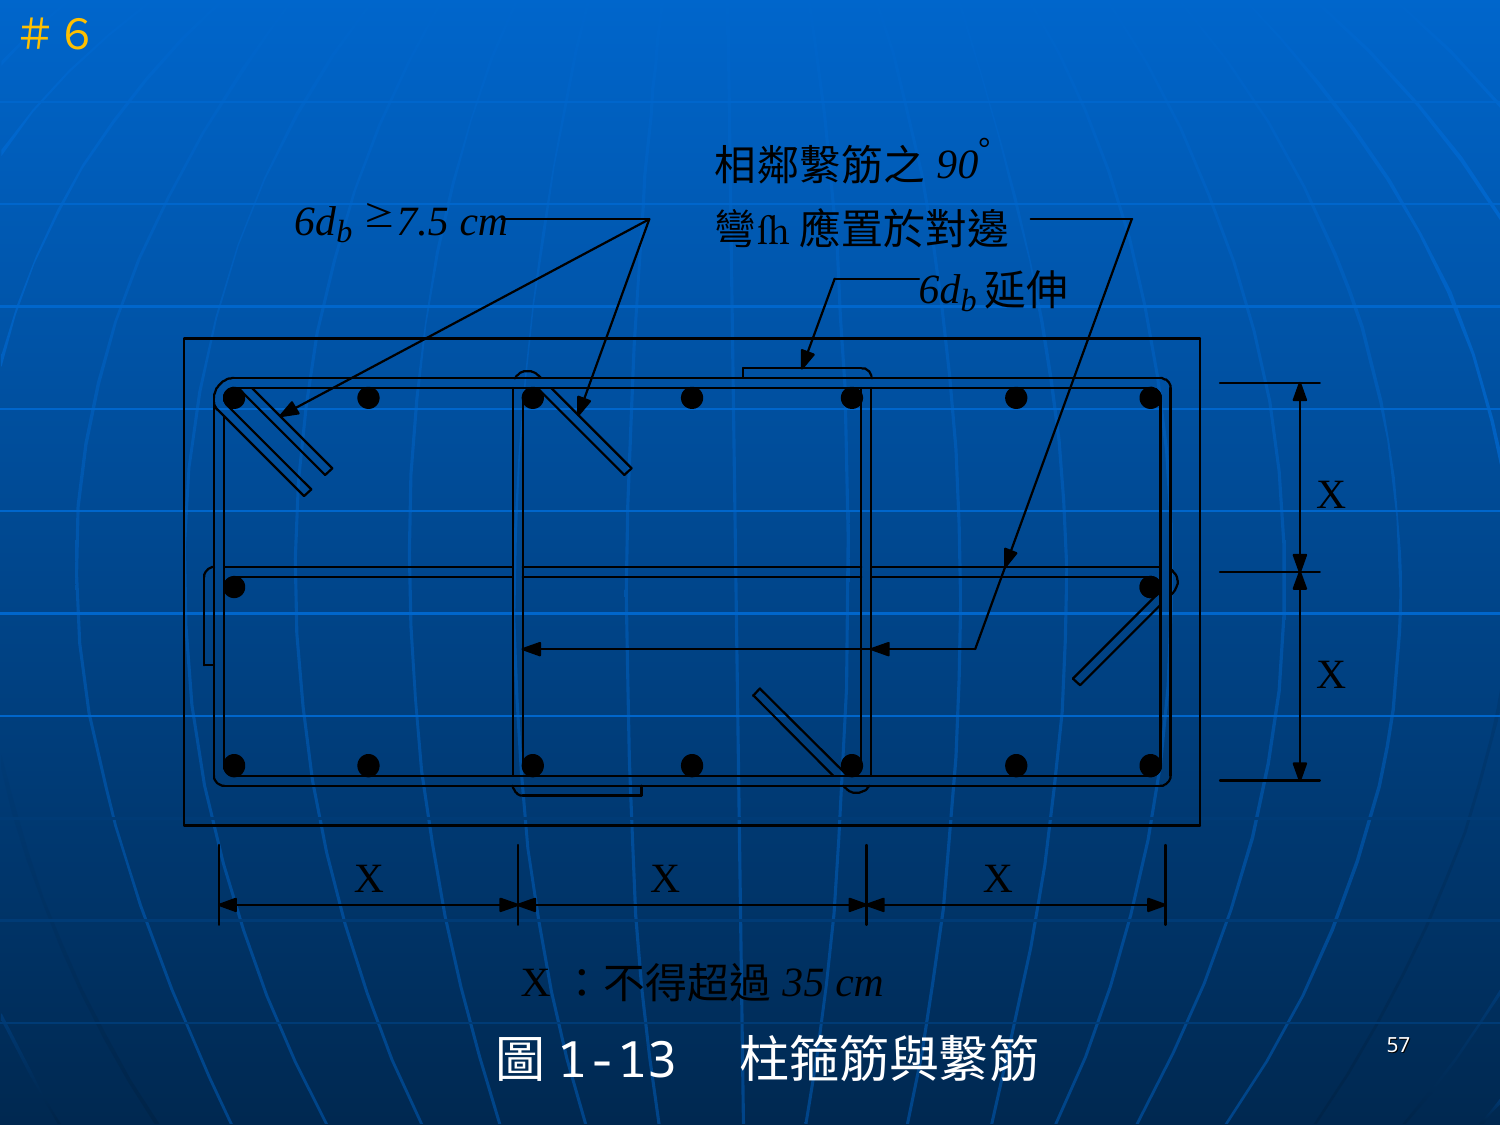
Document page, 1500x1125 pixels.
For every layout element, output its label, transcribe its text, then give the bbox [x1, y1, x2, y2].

chart [183, 125, 1383, 1010]
text_box <編號> [1074, 1024, 1426, 1100]
text_box ＃６ [0, 0, 114, 66]
text_box 圖1-13 柱箍筋與繫筋 [480, 1019, 1055, 1125]
